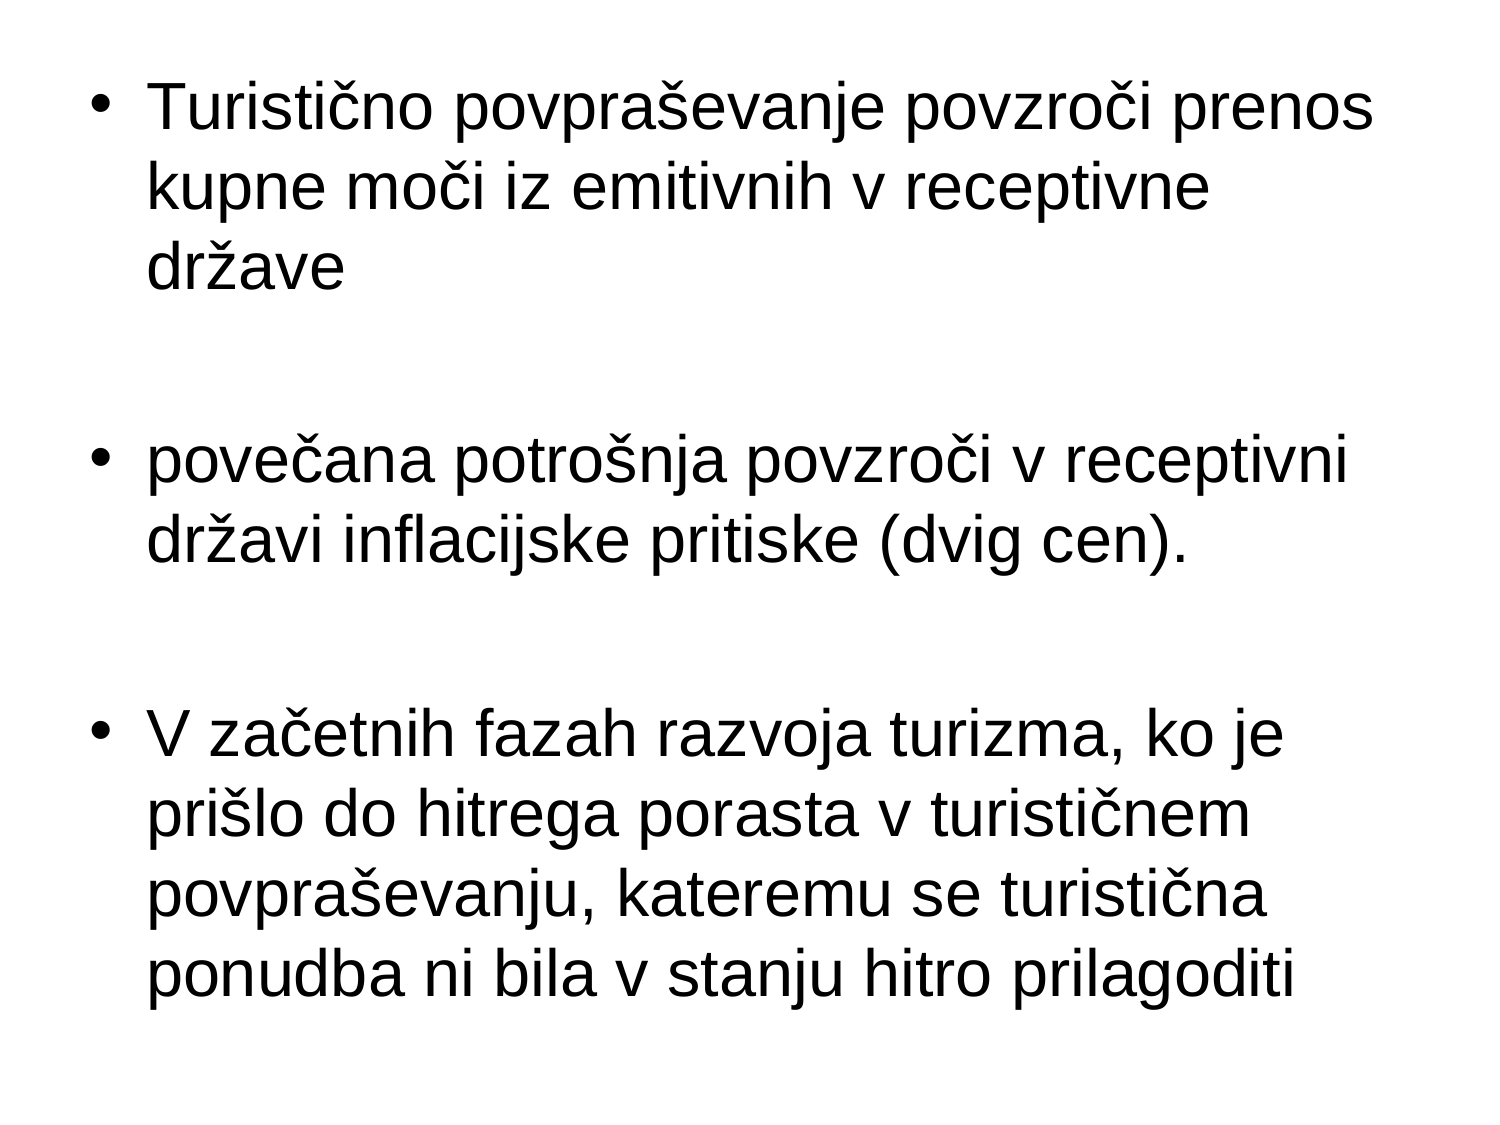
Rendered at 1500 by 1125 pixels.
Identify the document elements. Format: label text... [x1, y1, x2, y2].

list Turistično povpraševanje povzroči prenos kupne moči iz emitivnih v receptivne države povečana potrošnja povzroči v receptivni državi inflacijske pritiske (dvig cen). V začetnih fazah razvoja turizma, ko je prišlo do hitrega porasta v turističnem povpraševanju, kateremu se turistična ponudba ni bila v stanju hitro prilagoditi [75, 54, 1426, 1071]
